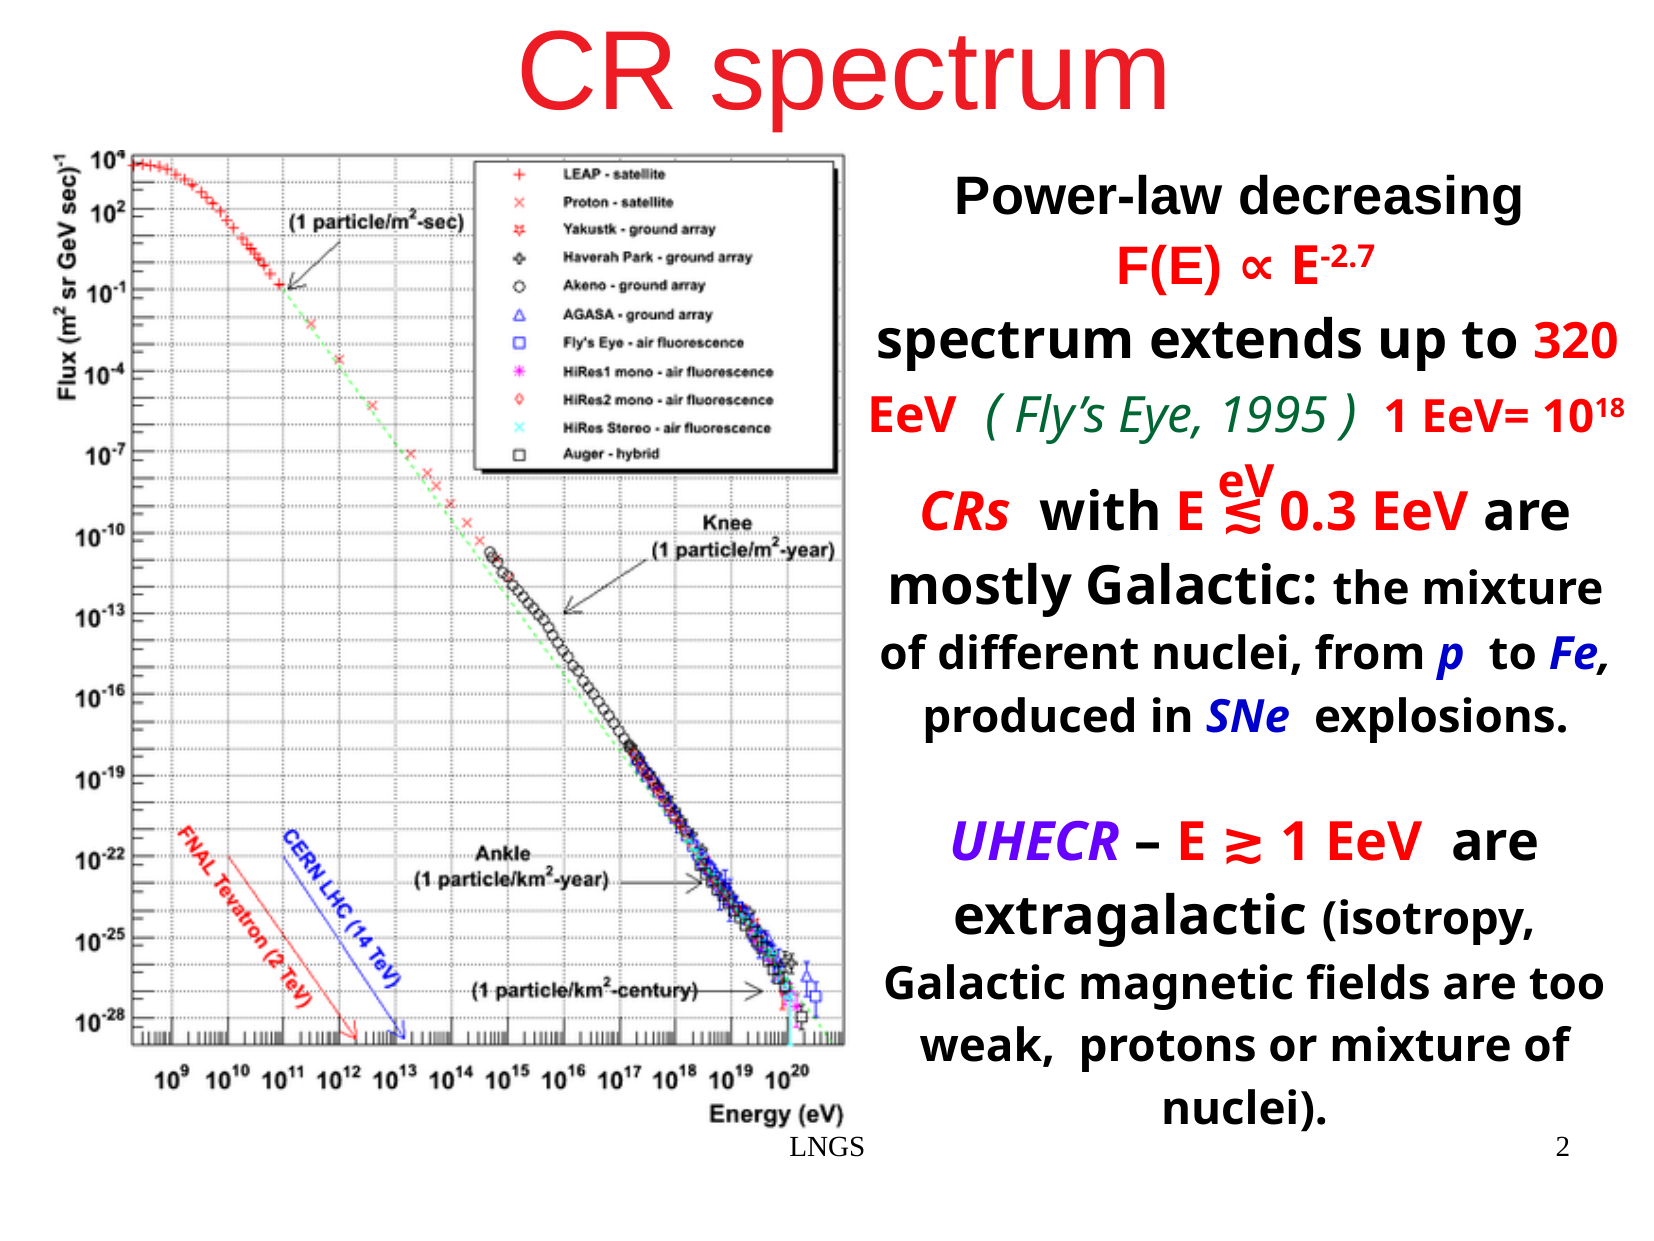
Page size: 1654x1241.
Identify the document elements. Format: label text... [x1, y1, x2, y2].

text_box Power-law decreasing F(E) ∝ E-2.7 spectrum extends up to 320 EeV ( Fly’s Eye, 1995 ) 1 EeV= 1018 eV [852, 158, 1651, 442]
title CR spectrum [117, 7, 1571, 134]
text_box UHECR – E ≳ 1 EeV are extragalactic (isotropy, Galactic magnetic fields are too weak, protons or mixture of nuclei). [862, 794, 1627, 1064]
picture [44, 150, 872, 1130]
text_box CRs with E ≲ 0.3 EeV are mostly Galactic: the mixture of different nuclei, from p to Fe, produced in SNe explosions. [855, 465, 1636, 766]
